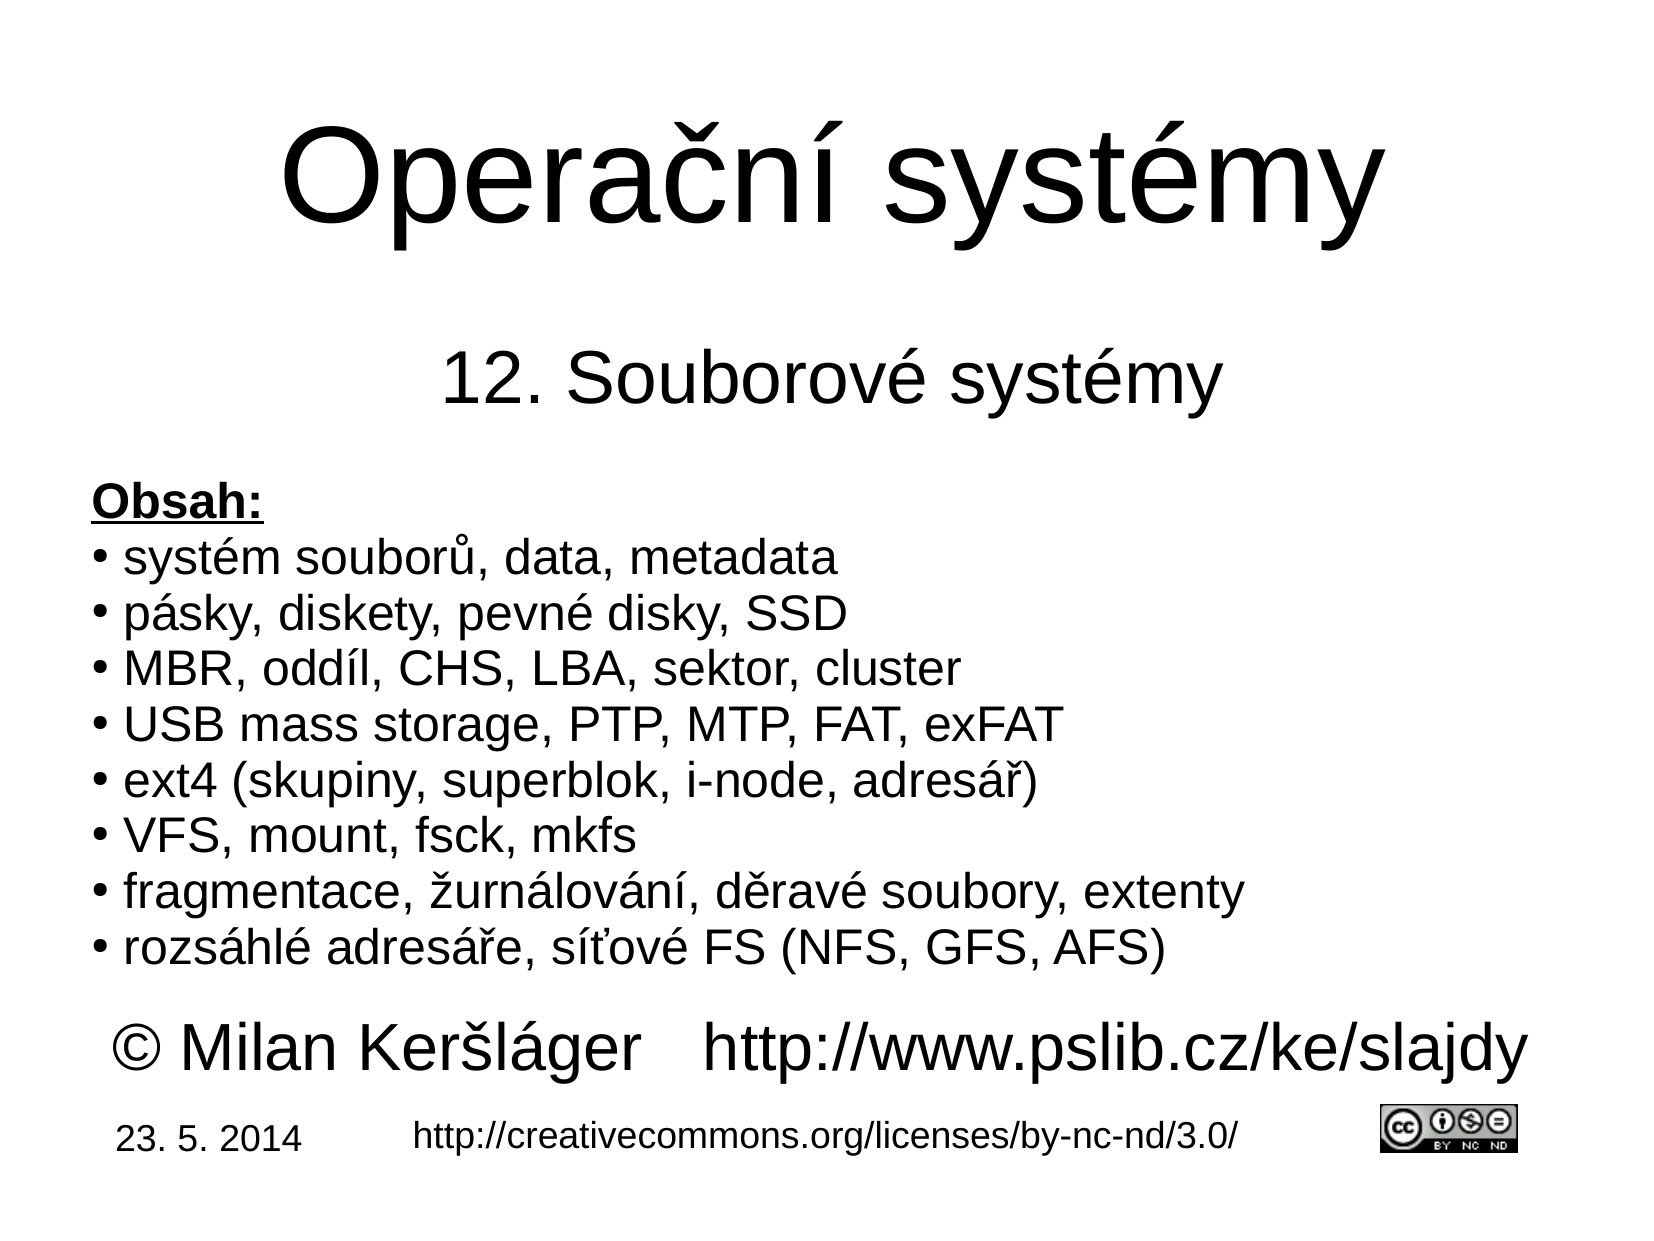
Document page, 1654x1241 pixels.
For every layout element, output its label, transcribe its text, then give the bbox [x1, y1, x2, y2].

title Operační systémy 12. Souborové systémy [88, 56, 1577, 461]
list © Milan Keršláger http://www.pslib.cz/ke/slajdy [76, 1009, 1565, 1087]
picture [1380, 1104, 1518, 1153]
text_box http://creativecommons.org/licenses/by-nc-nd/3.0/ [339, 1107, 1313, 1165]
text_box 23. 5. 2014 [100, 1110, 337, 1167]
text_box Obsah: systém souborů, data, metadata pásky, diskety, pevné disky, SSD MBR, oddíl, CHS, LBA, sektor, cluster USB mass storage, PTP, MTP, FAT, exFAT ext4 (skupiny, superblok, i-node, adresář) VFS, mount, fsck, mkfs fragmentace, žurnálování, děravé soubory, extenty rozsáhlé adresáře, síťové FS (NFS, GFS, AFS) [76, 465, 1583, 983]
